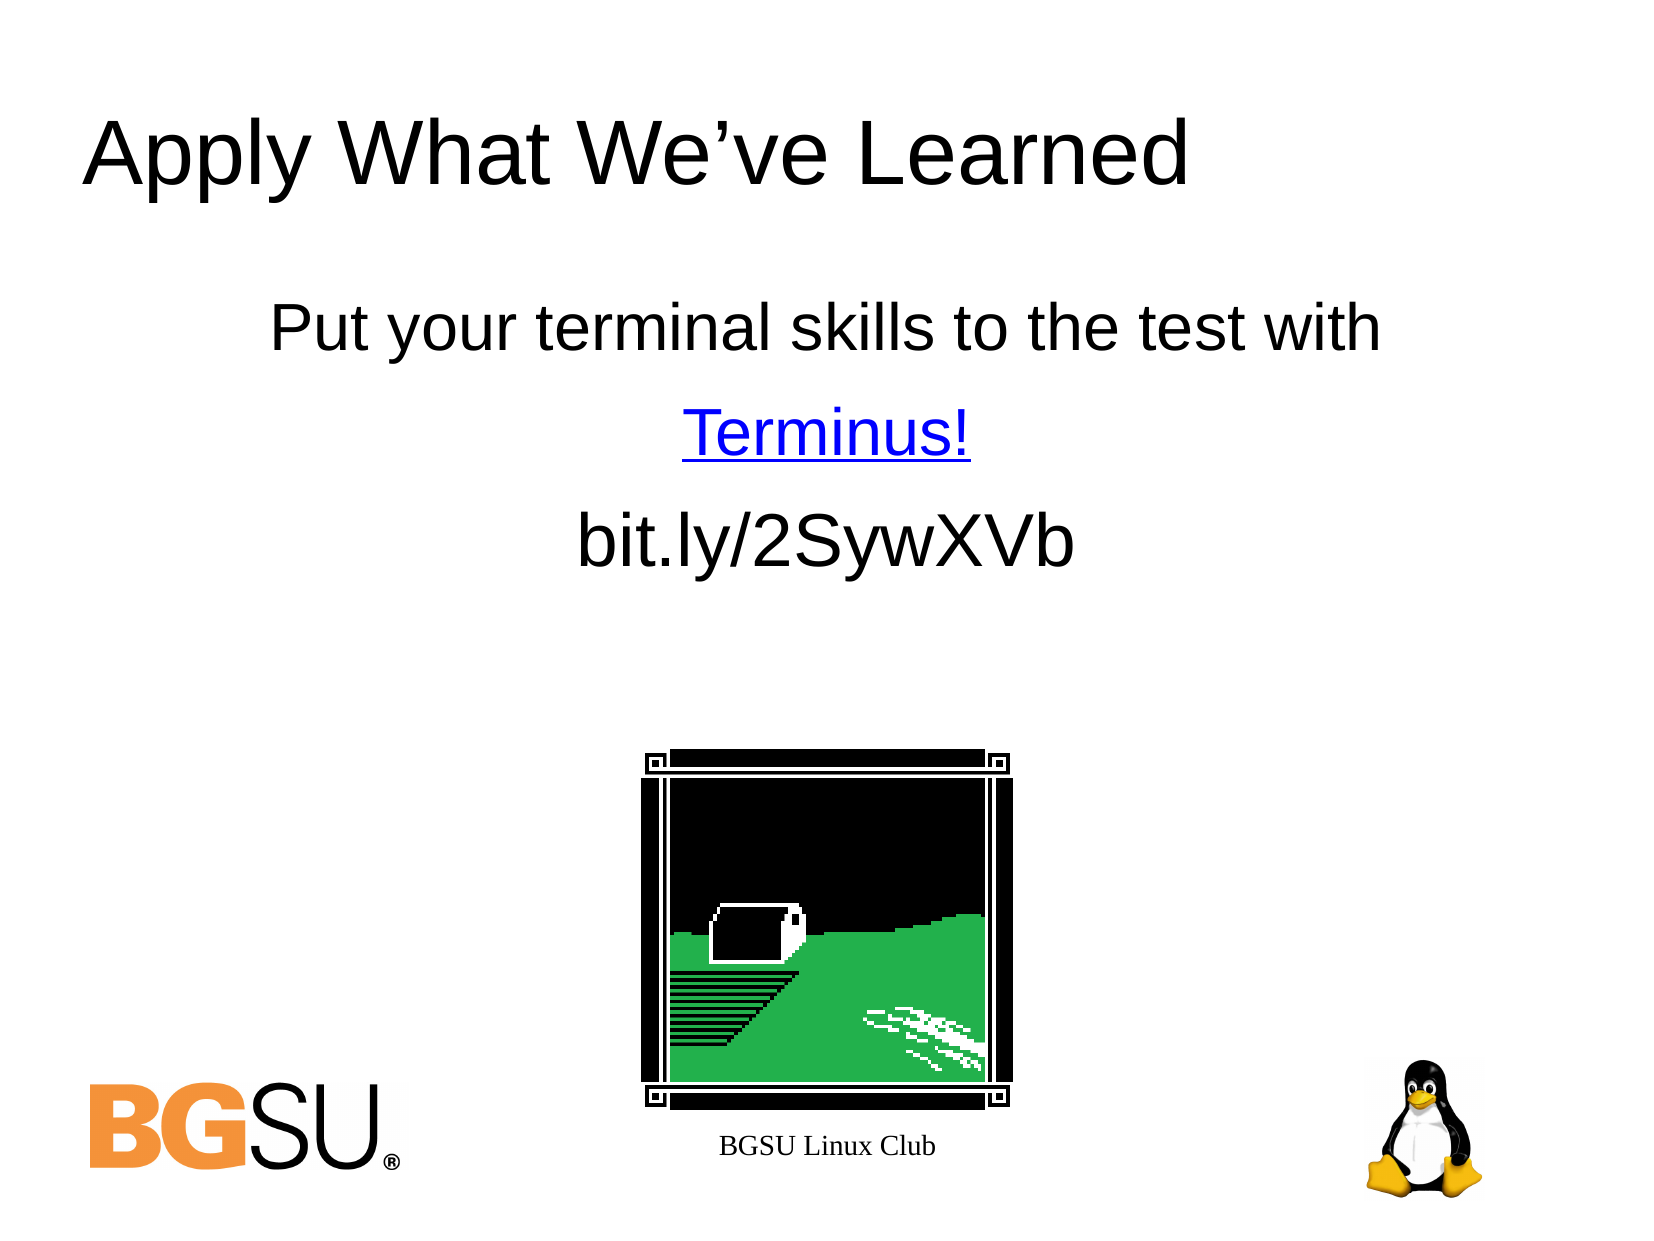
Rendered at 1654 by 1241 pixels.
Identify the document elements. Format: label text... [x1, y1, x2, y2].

footer BGSU Linux Club [565, 1129, 1090, 1216]
picture [1364, 1057, 1485, 1201]
picture [641, 749, 1013, 1111]
title Apply What We’ve Learned [82, 49, 1571, 257]
list Put your terminal skills to the test with Terminus! bit.ly/2SywXVb [82, 290, 1571, 1010]
picture [90, 1082, 409, 1170]
